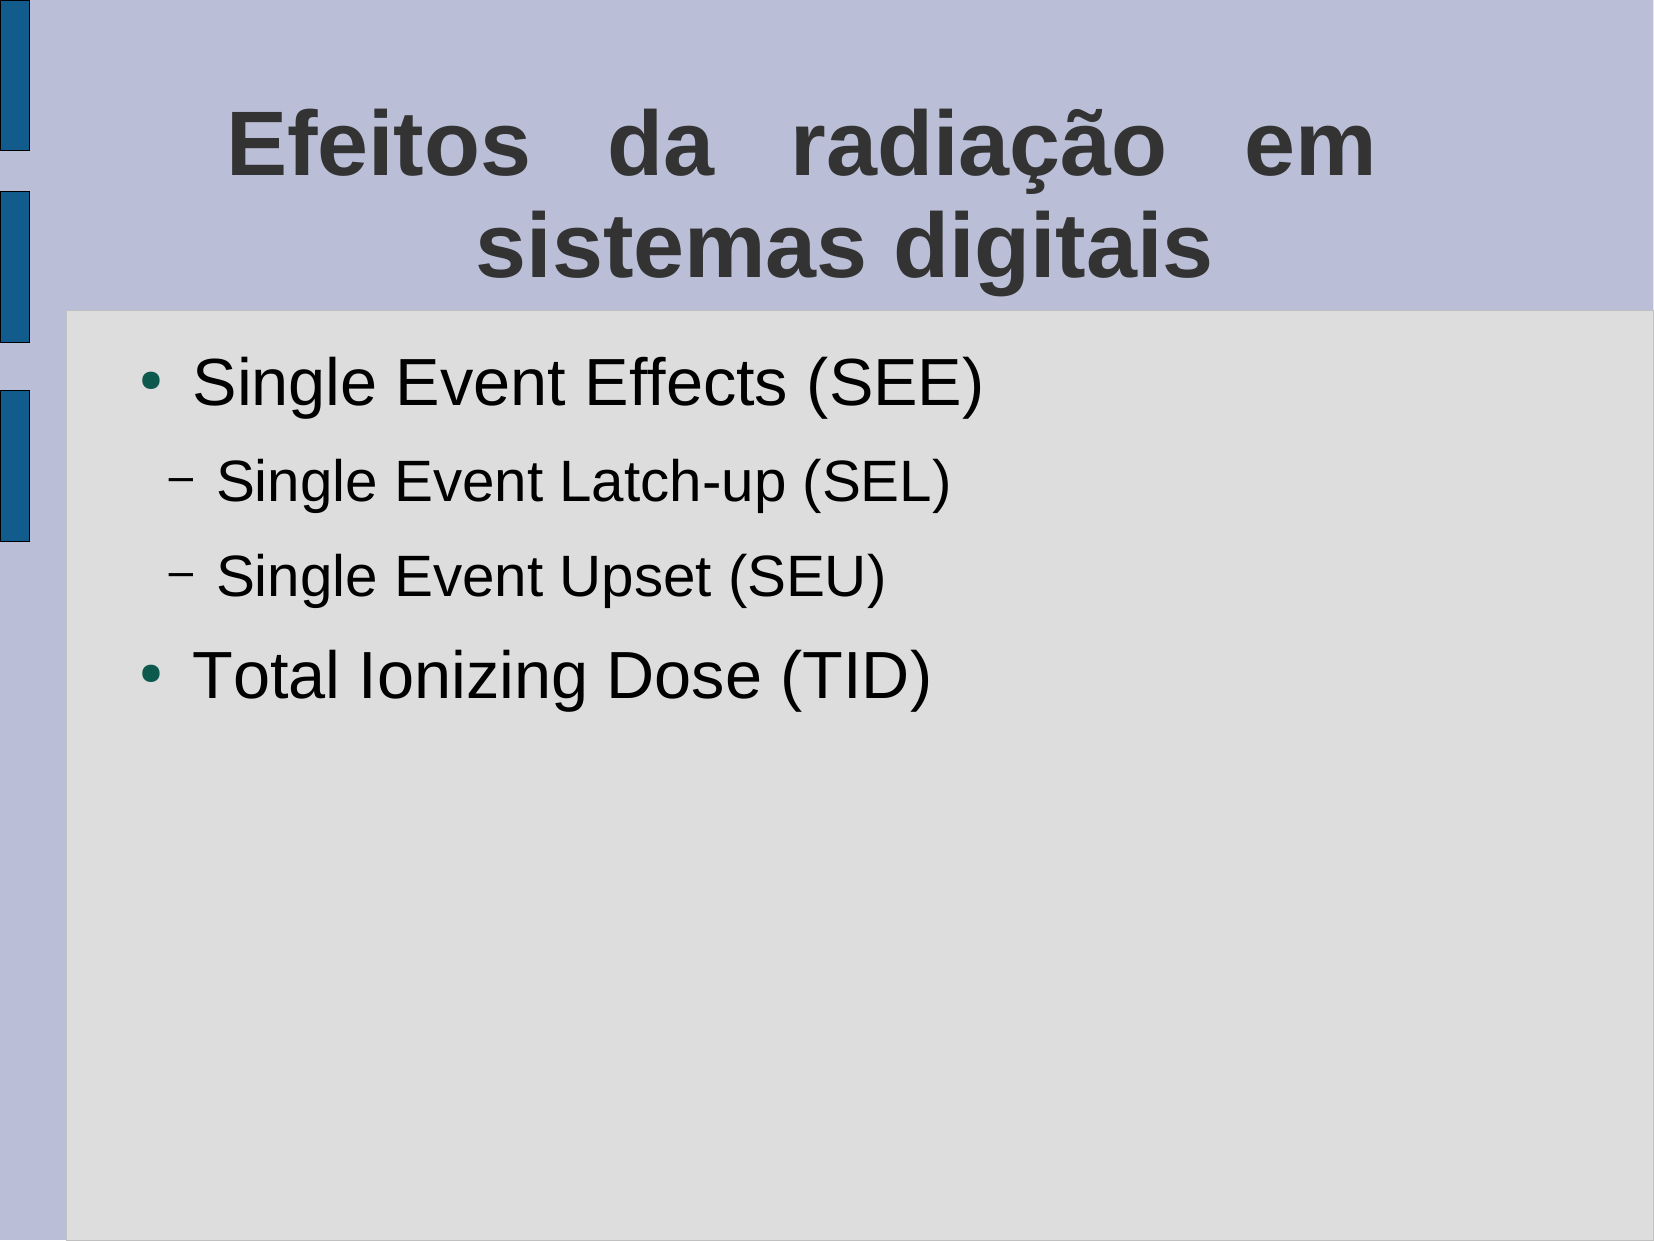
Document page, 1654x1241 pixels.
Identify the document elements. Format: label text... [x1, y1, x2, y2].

list Single Event Effects (SEE) Single Event Latch-up (SEL) Single Event Upset (SEU) Total Ionizing Dose (TID) [121, 344, 1534, 1127]
title Efeitos da radiação em sistemas digitais [121, 91, 1534, 299]
